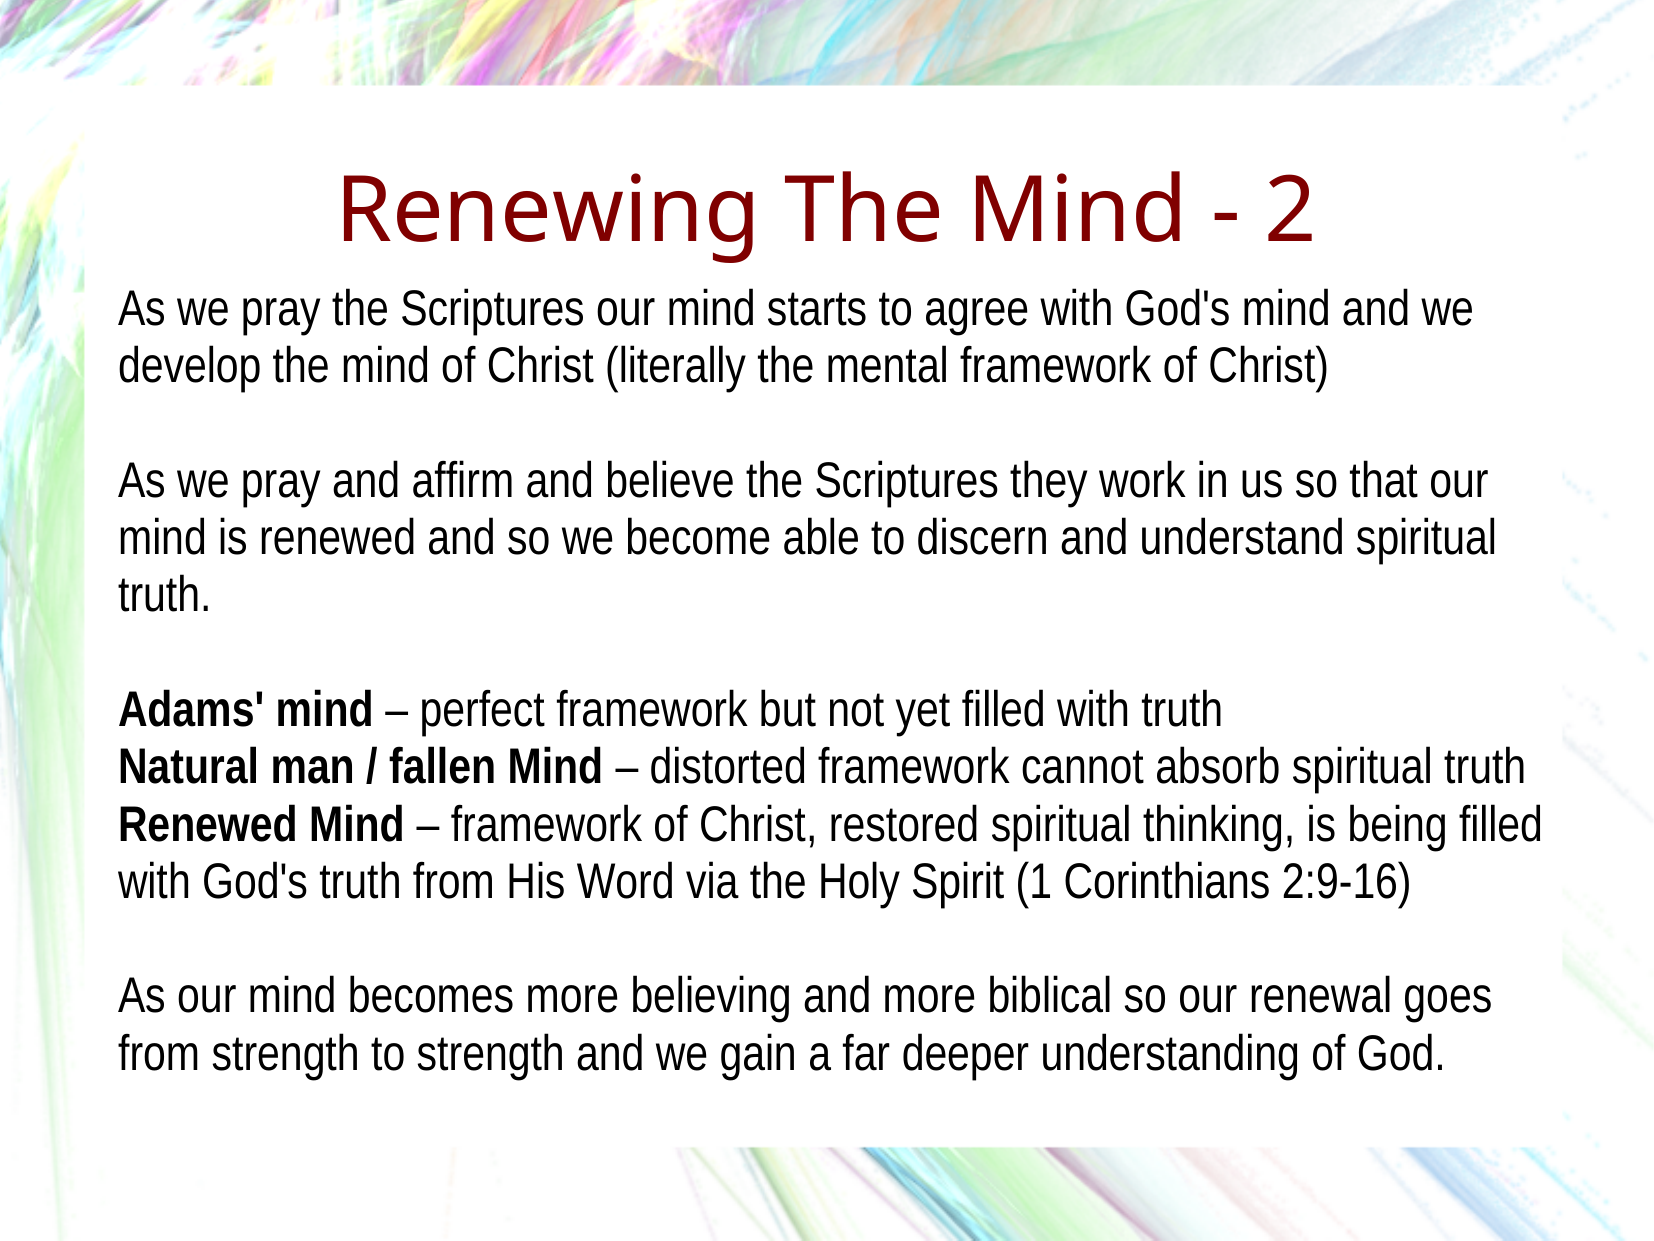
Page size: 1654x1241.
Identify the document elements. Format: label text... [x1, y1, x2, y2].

subtitle As we pray the Scriptures our mind starts to agree with God's mind and we develop the mind of Christ (literally the mental framework of Christ) As we pray and affirm and believe the Scriptures they work in us so that our mind is renewed and so we become able to discern and understand spiritual truth. Adams' mind – perfect framework but not yet filled with truth Natural man / fallen Mind – distorted framework cannot absorb spiritual truth Renewed Mind – framework of Christ, restored spiritual thinking, is being filled with God's truth from His Word via the Holy Spirit (1 Corinthians 2:9-16) As our mind becomes more believing and more biblical so our renewal goes from strength to strength and we gain a far deeper understanding of God. [118, 285, 1571, 1074]
title Renewing The Mind - 2 [82, 109, 1571, 303]
picture [0, 0, 1654, 1241]
